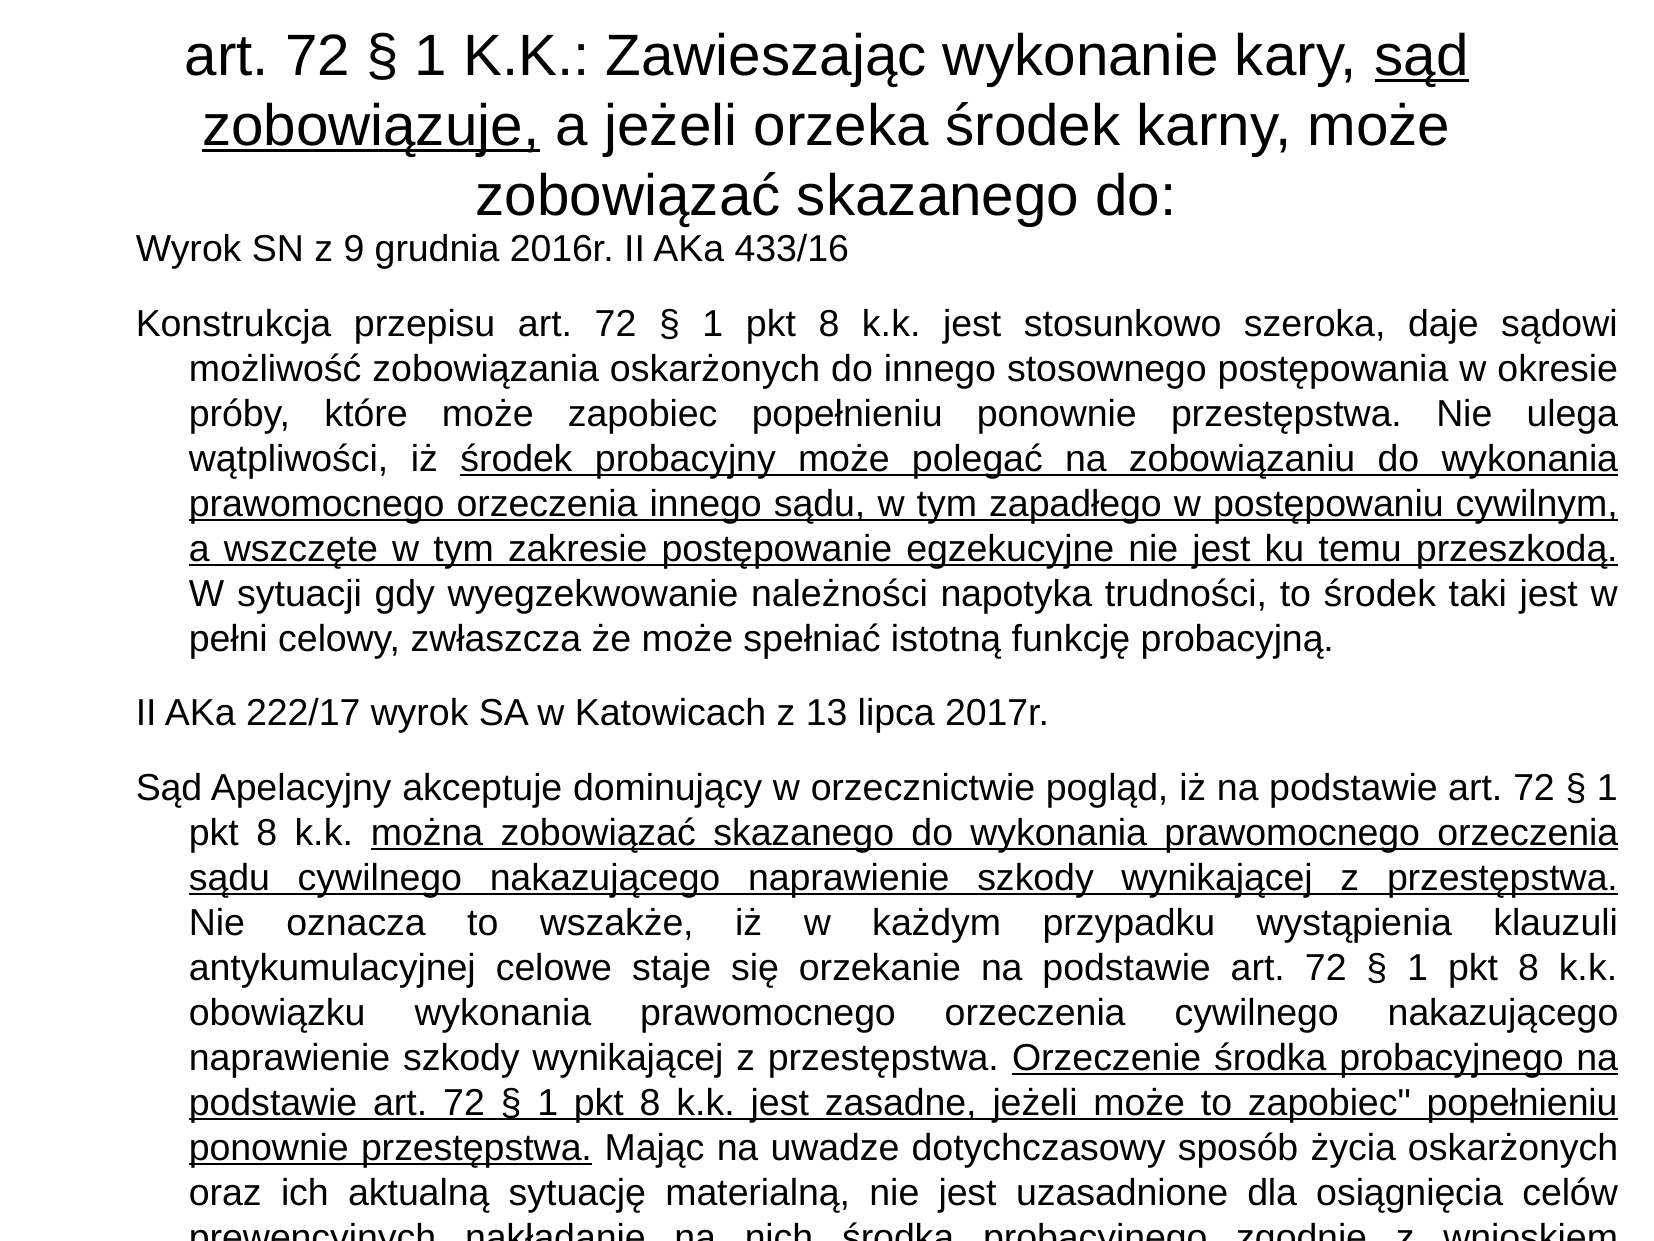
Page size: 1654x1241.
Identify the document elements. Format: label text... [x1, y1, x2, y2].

title art. 72 § 1 K.K.: Zawieszając wykonanie kary, sąd zobowiązuje, a jeżeli orzeka środek karny, może zobowiązać skazanego do: [82, 17, 1571, 224]
list Wyrok SN z 9 grudnia 2016r. II AKa 433/16 Konstrukcja przepisu art. 72 § 1 pkt 8 k.k. jest stosunkowo szeroka, daje sądowi możliwość zobowiązania oskarżonych do innego stosownego postępowania w okresie próby, które może zapobiec popełnieniu ponownie przestępstwa. Nie ulega wątpliwości, iż środek probacyjny może polegać na zobowiązaniu do wykonania prawomocnego orzeczenia innego sądu, w tym zapadłego w postępowaniu cywilnym, a wszczęte w tym zakresie postępowanie egzekucyjne nie jest ku temu przeszkodą. W sytuacji gdy wyegzekwowanie należności napotyka trudności, to środek taki jest w pełni celowy, zwłaszcza że może spełniać istotną funkcję probacyjną. II AKa 222/17 wyrok SA w Katowicach z 13 lipca 2017r. Sąd Apelacyjny akceptuje dominujący w orzecznictwie pogląd, iż na podstawie art. 72 § 1 pkt 8 k.k. można zobowiązać skazanego do wykonania prawomocnego orzeczenia sądu cywilnego nakazującego naprawienie szkody wynikającej z przestępstwa. Nie oznacza to wszakże, iż w każdym przypadku wystąpienia klauzuli antykumulacyjnej celowe staje się orzekanie na podstawie art. 72 § 1 pkt 8 k.k. obowiązku wykonania prawomocnego orzeczenia cywilnego nakazującego naprawienie szkody wynikającej z przestępstwa. Orzeczenie środka probacyjnego na podstawie art. 72 § 1 pkt 8 k.k. jest zasadne, jeżeli może to zapobiec" popełnieniu ponownie przestępstwa. Mając na uwadze dotychczasowy sposób życia oskarżonych oraz ich aktualną sytuację materialną, nie jest uzasadnione dla osiągnięcia celów prewencyjnych nakładanie na nich środka probacyjnego zgodnie z wnioskiem oskarżyciela posiłkowego, którego prawa zostały szeroko zabezpieczone w sposób przez niego ustalony w momencie zawierania umowy kredytowej i na rzecz którego prowadzone jest postępowanie egzekucyjne. [47, 224, 1619, 1241]
